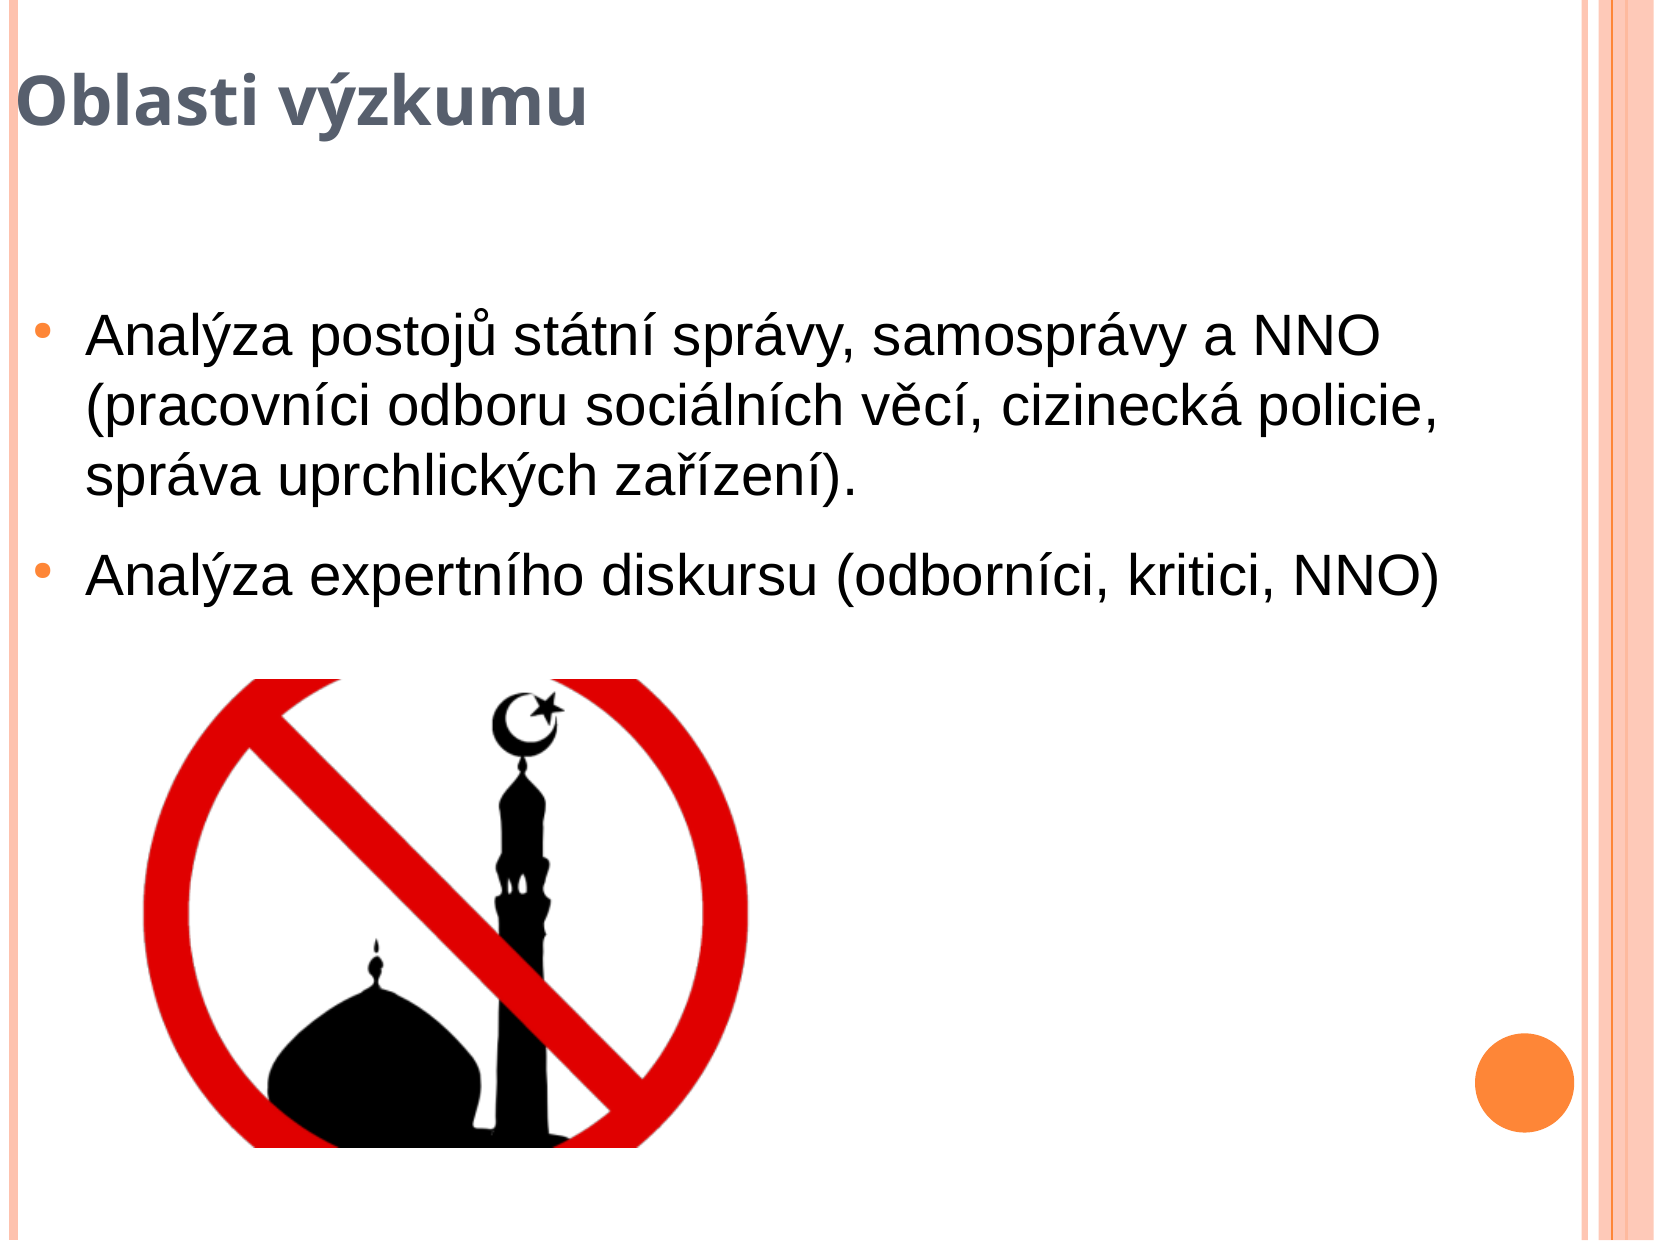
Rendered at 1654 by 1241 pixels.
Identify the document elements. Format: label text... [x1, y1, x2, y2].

picture [94, 679, 798, 1148]
title Oblasti výzkumu [0, 49, 1489, 257]
list Analýza postojů státní správy, samosprávy a NNO (pracovníci odboru sociálních věcí, cizinecká policie, správa uprchlických zařízení). Analýza expertního diskursu (odborníci, kritici, NNO) [0, 290, 1489, 656]
